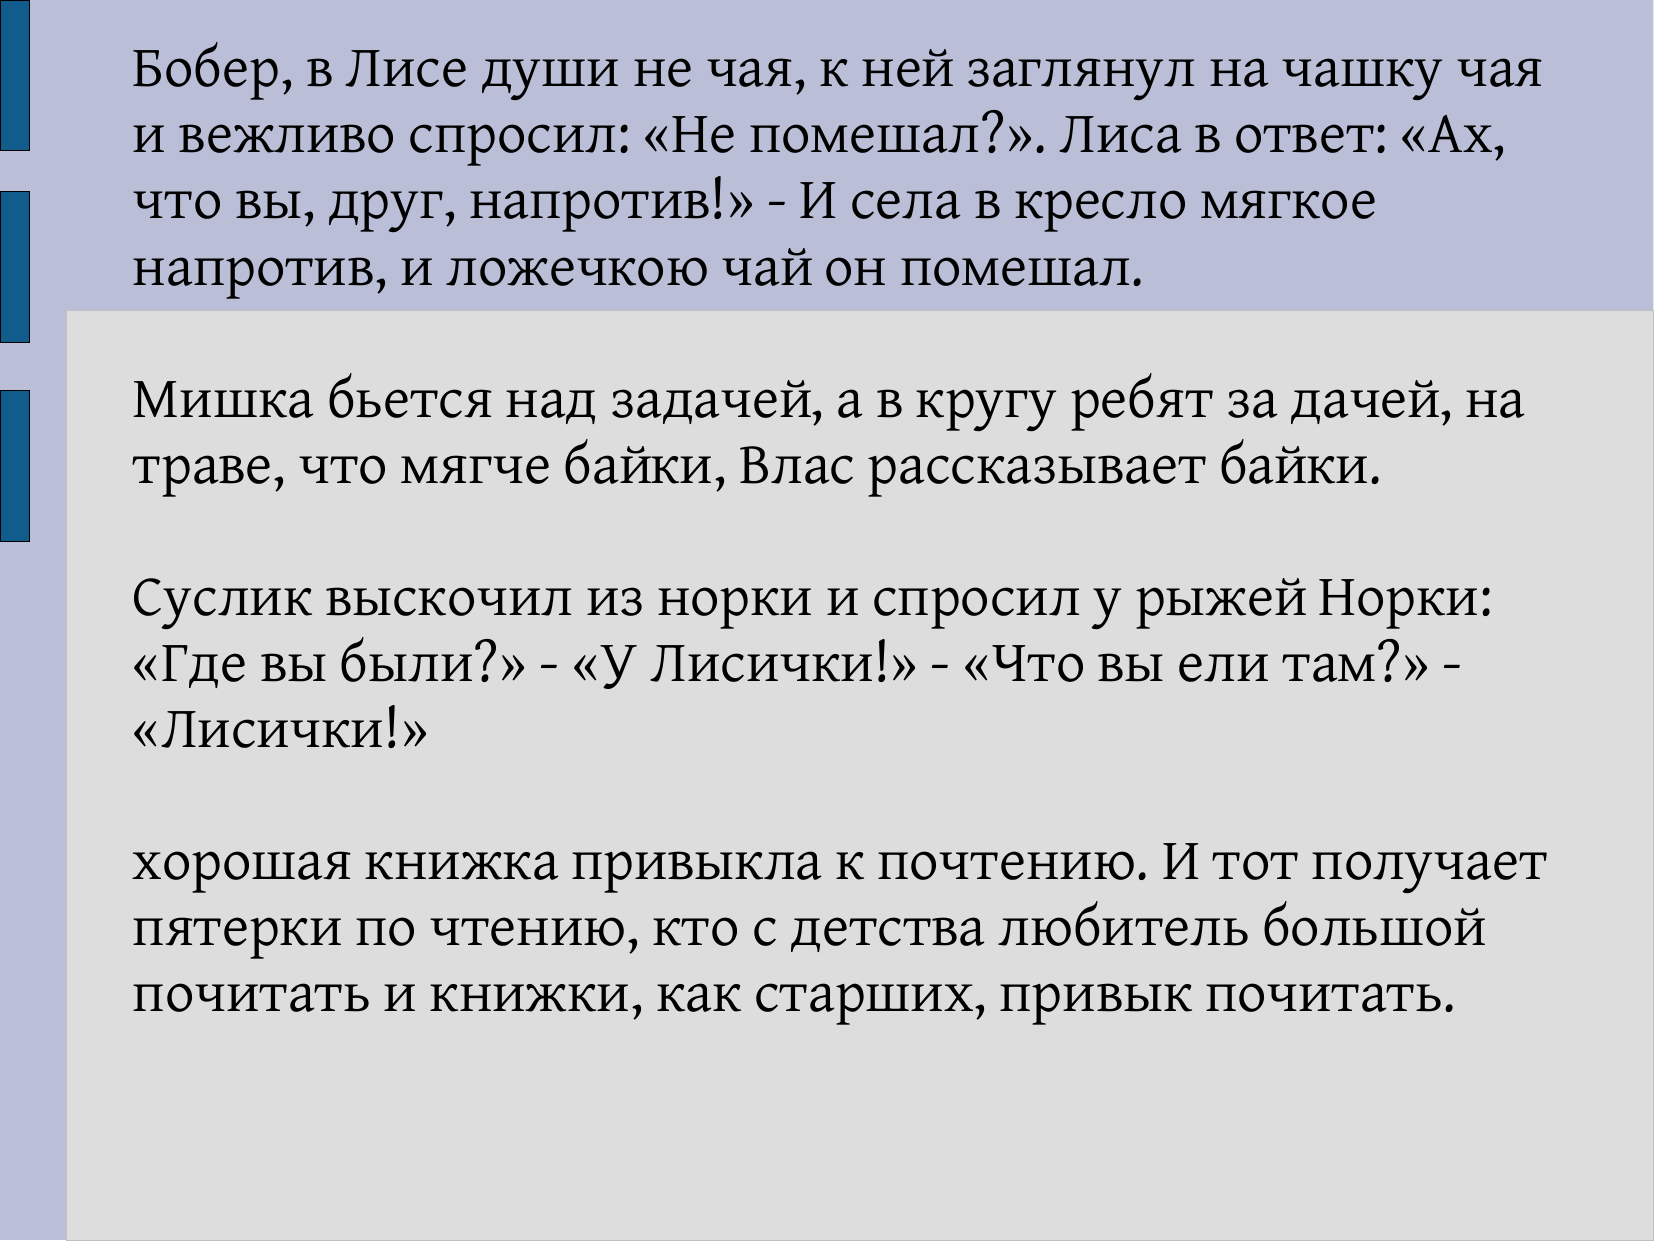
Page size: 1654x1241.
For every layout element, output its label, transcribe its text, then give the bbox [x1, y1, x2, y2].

text_box Бобер, в Лисе души не чая, к ней заглянул на чашку чая и вежливо спросил: «Не помешал?». Лиса в ответ: «Ах, что вы, друг, напротив!» - И села в кресло мягкое напротив, и ложечкою чай он помешал. Мишка бьется над задачей, а в кругу ребят за дачей, на траве, что мягче байки, Влас рассказывает байки. Суслик выскочил из норки и спросил у рыжей Норки: «Где вы были?» - «У Лисички!» - «Что вы ели там?» - «Лисички!» хорошая книжка привыкла к почтению. И тот получает пятерки по чтению, кто с детства любитель большой почитать и книжки, как старших, привык почитать. [118, 29, 1565, 1145]
